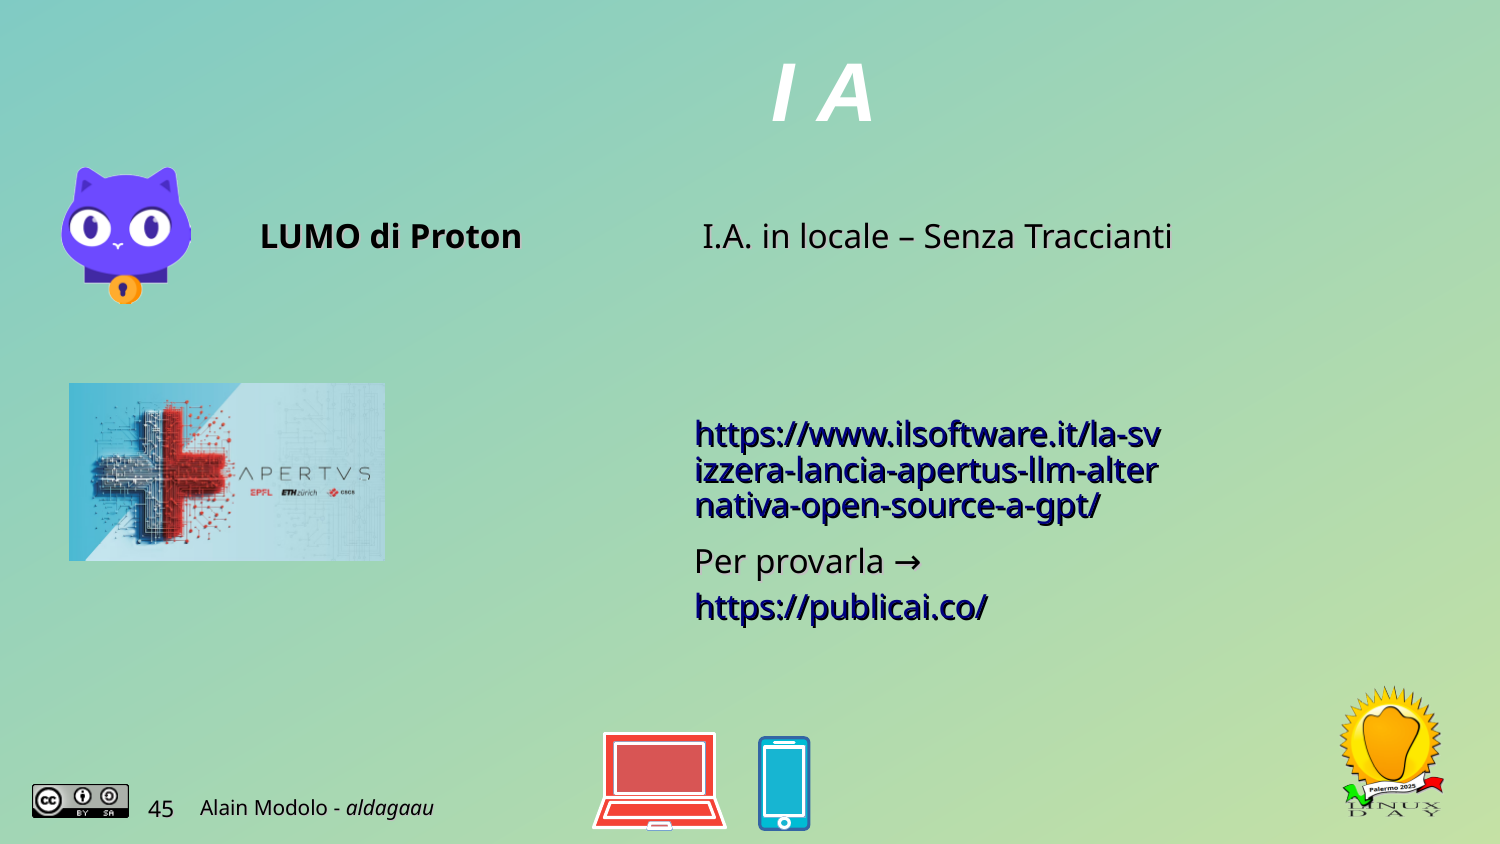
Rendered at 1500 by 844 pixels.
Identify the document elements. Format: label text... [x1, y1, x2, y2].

picture [69, 383, 385, 562]
picture [61, 167, 191, 304]
text_box Per provarla → https://publicai.co/ [679, 530, 1241, 621]
title I A [496, 0, 1152, 207]
text_box [759, 737, 809, 830]
text_box [593, 733, 726, 829]
text_box https://www.ilsoftware.it/la-svizzera-lancia-apertus-llm-alternativa-open-source-a-gpt/ [679, 403, 1184, 502]
picture [1233, 670, 1500, 844]
picture [32, 784, 129, 818]
